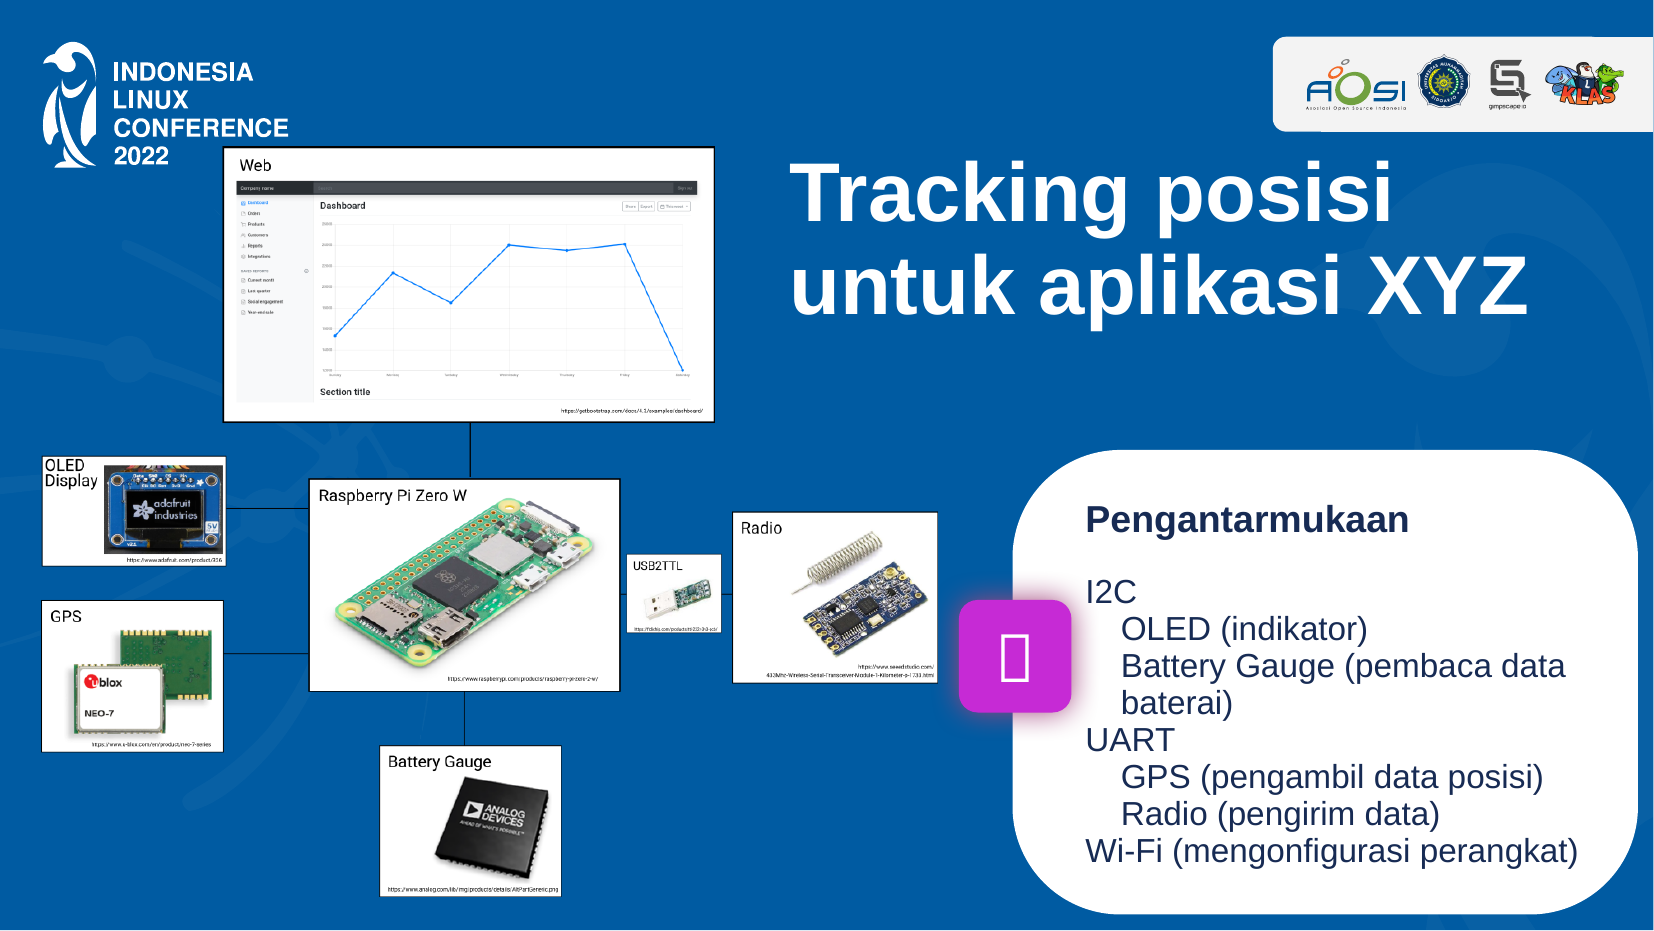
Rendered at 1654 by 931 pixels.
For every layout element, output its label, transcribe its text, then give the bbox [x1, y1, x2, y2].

text_box Pengantarmukaan I2C OLED (indikator) Battery Gauge (pembaca data baterai) UART GPS (pengambil data posisi) Radio (pengirim data) Wi-Fi (mengonfigurasi perangkat) [1050, 461, 1654, 907]
title Tracking posisi untuk aplikasi XYZ [938, 146, 1540, 409]
text_box  [958, 599, 1072, 713]
text_box [1080, 907, 1570, 915]
picture [1417, 54, 1471, 108]
text_box [1012, 713, 1050, 889]
picture [1545, 62, 1624, 105]
text_box [1072, 449, 1578, 461]
picture [41, 146, 938, 897]
text_box [1012, 476, 1050, 599]
